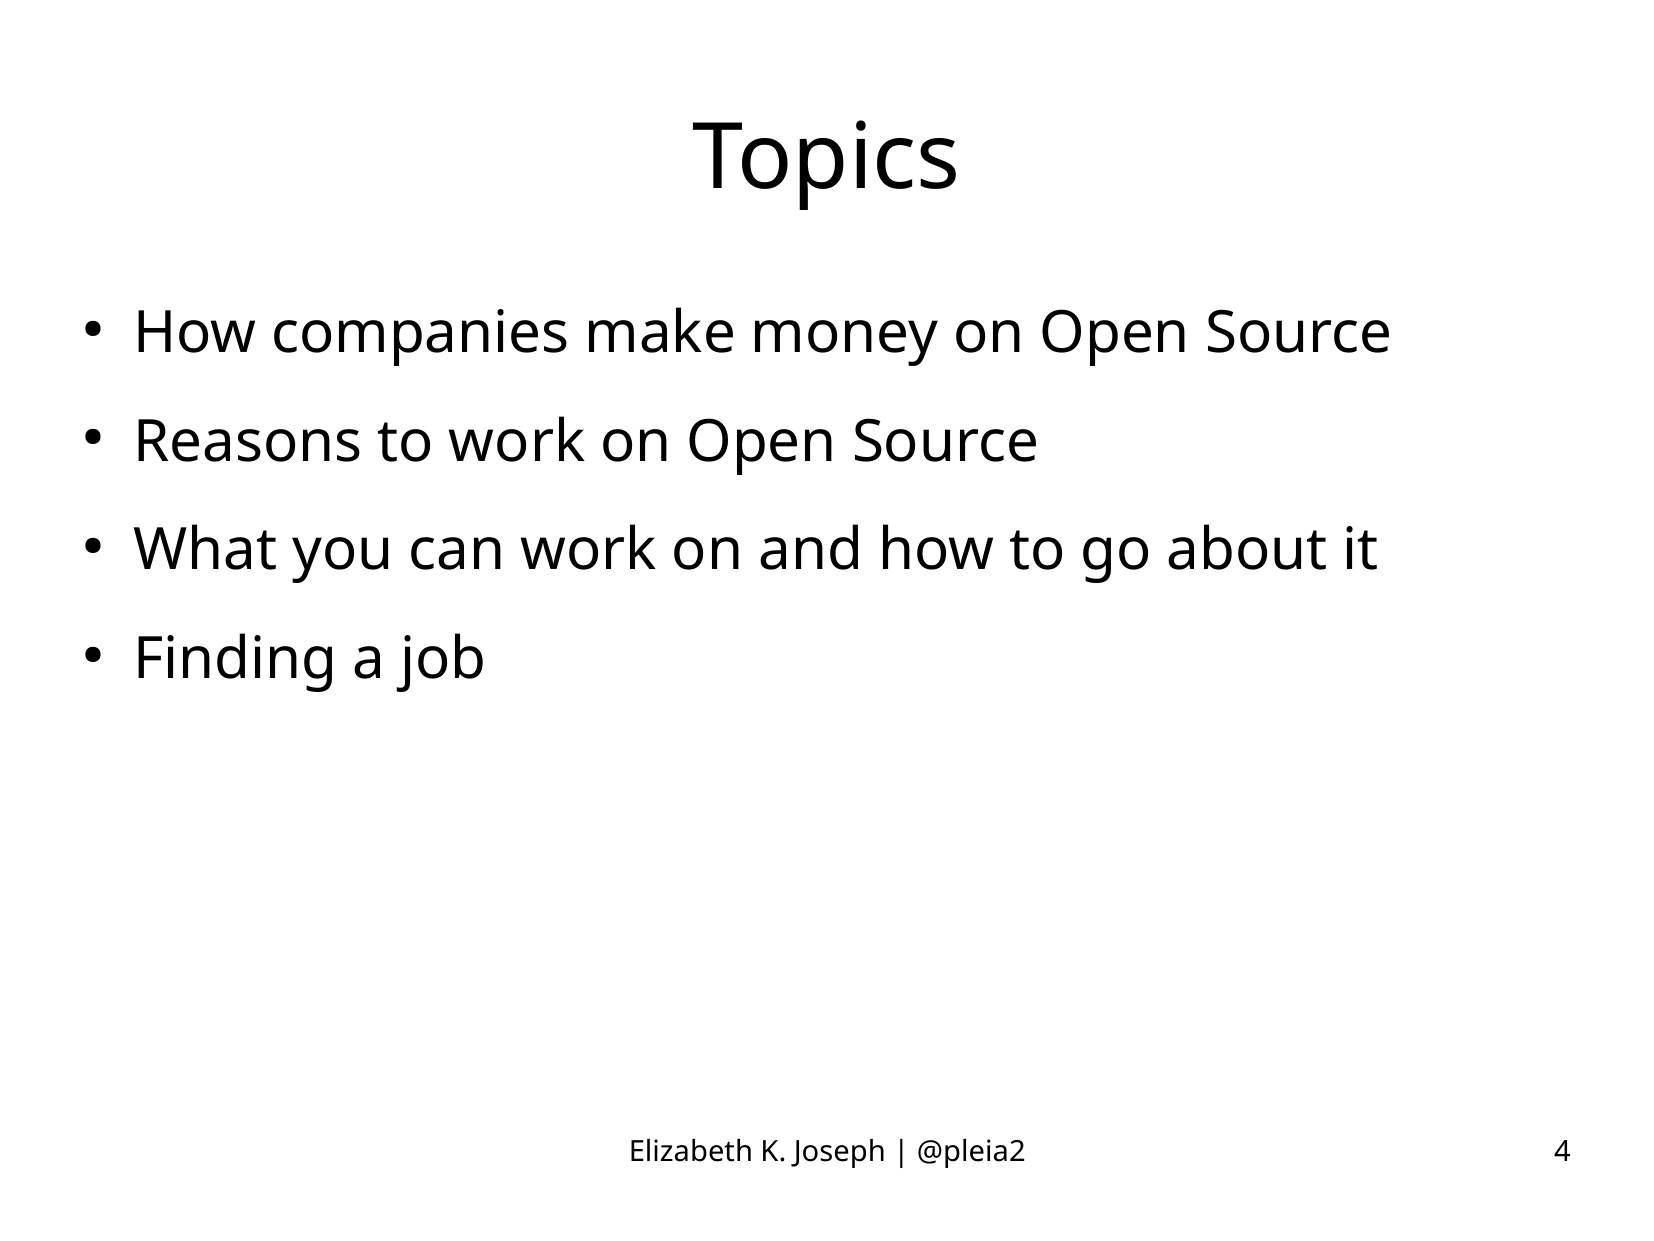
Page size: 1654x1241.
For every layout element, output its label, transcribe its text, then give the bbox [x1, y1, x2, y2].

title Topics [82, 49, 1571, 257]
list How companies make money on Open Source Reasons to work on Open Source What you can work on and how to go about it Finding a job [82, 290, 1571, 1010]
